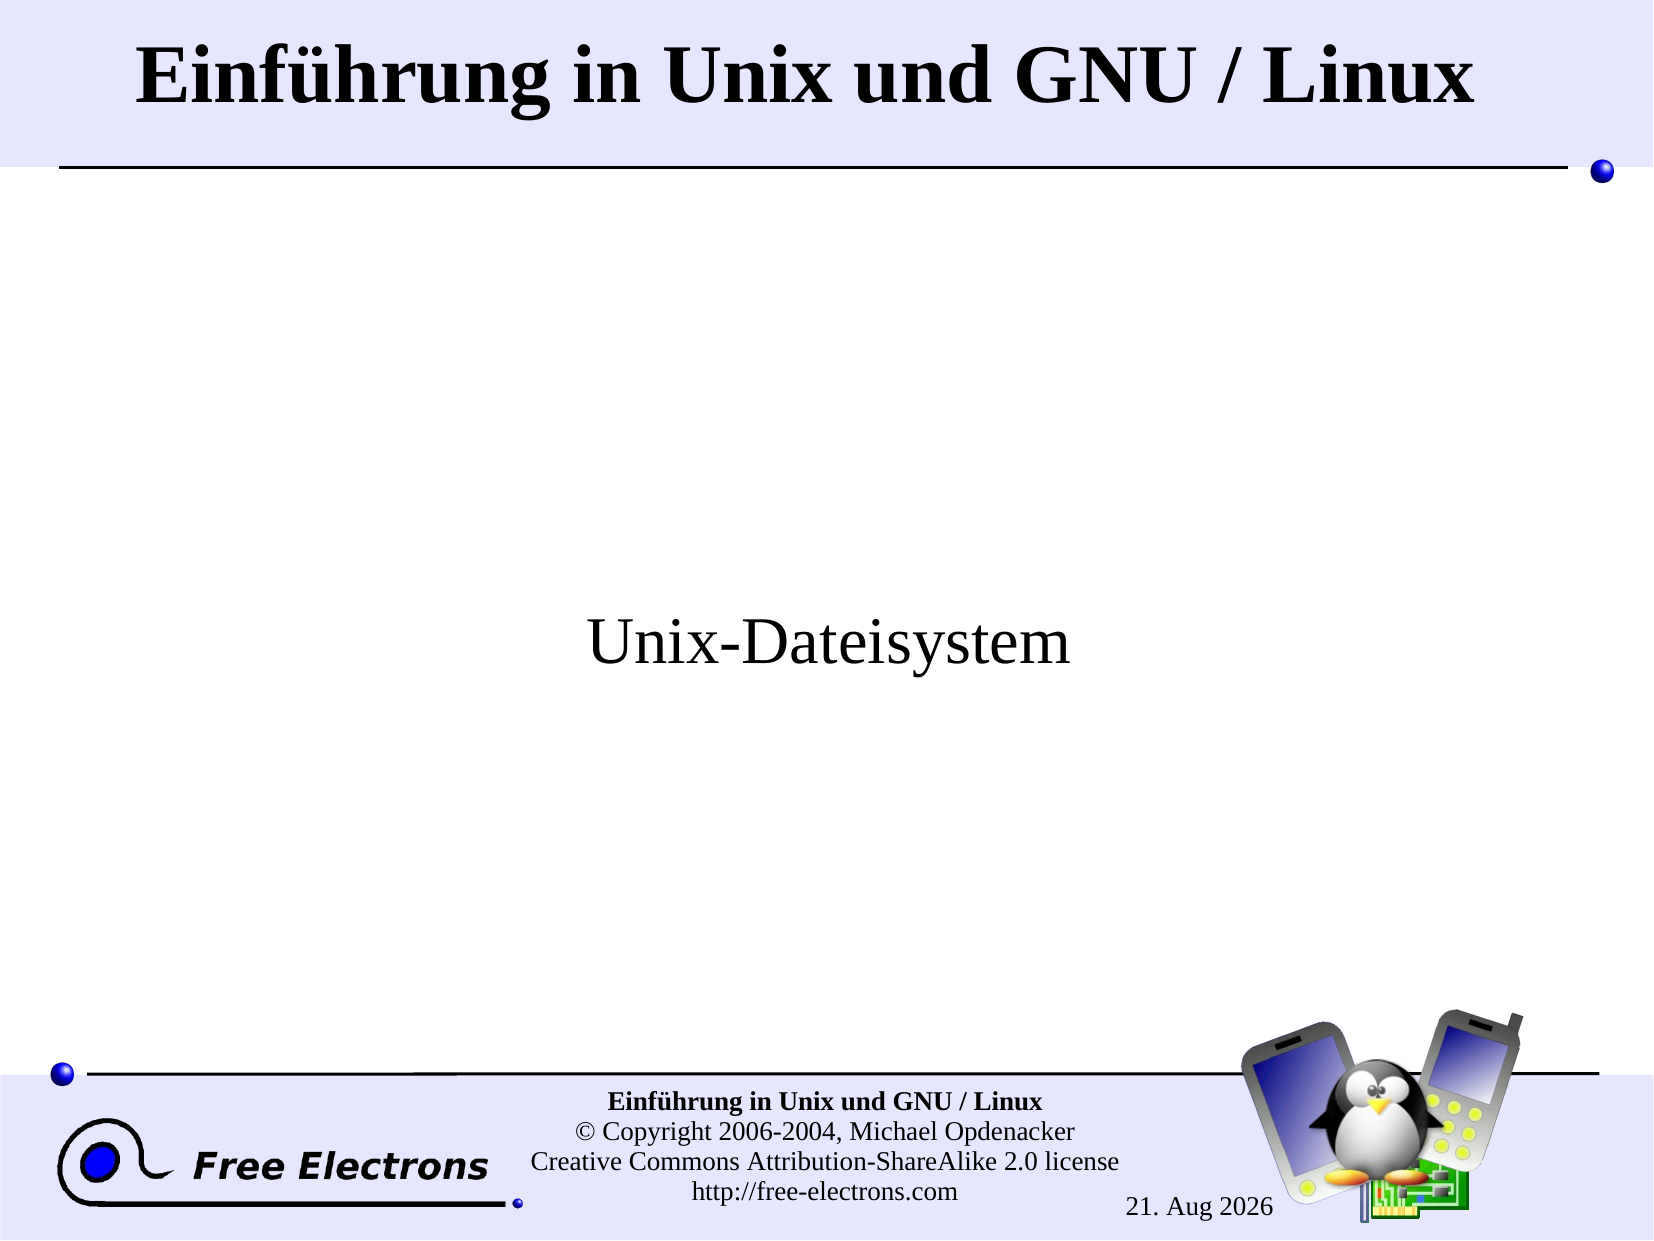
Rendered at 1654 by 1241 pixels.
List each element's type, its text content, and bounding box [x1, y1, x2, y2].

picture [1231, 1007, 1538, 1241]
title Einführung in Unix und GNU / Linux [60, 12, 1551, 138]
subtitle Unix-Dateisystem [105, 216, 1518, 1066]
picture [50, 1107, 527, 1216]
